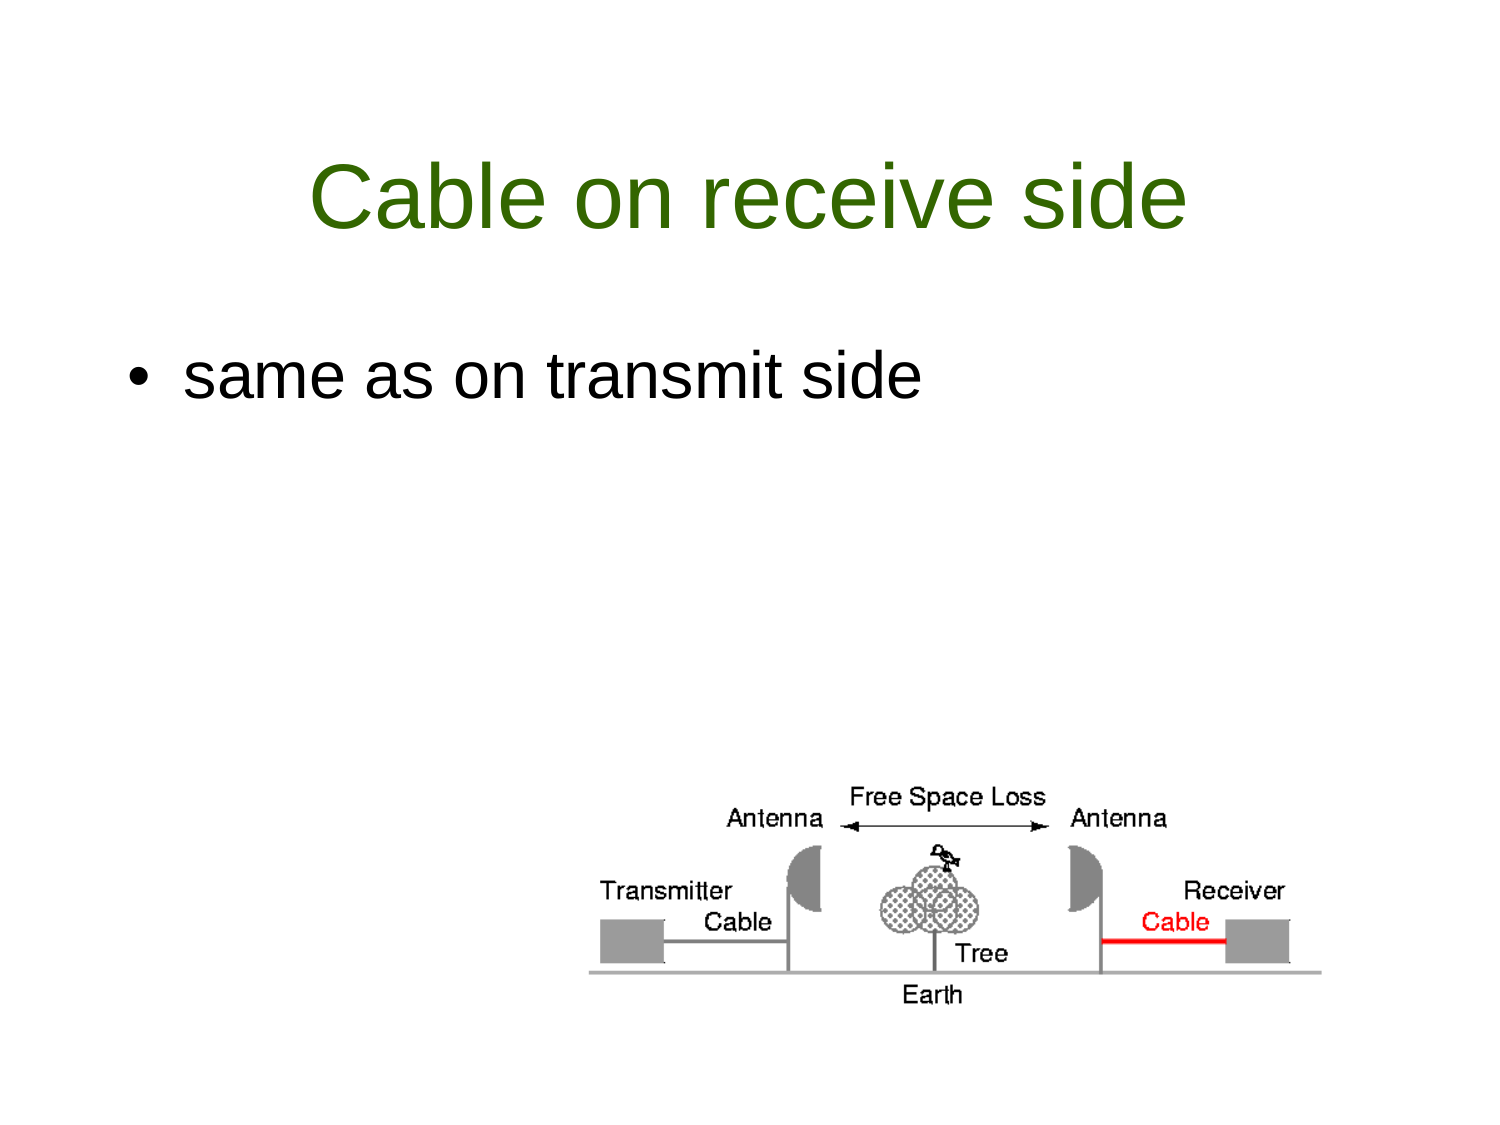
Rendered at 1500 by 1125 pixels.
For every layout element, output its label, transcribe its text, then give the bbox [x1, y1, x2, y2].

list same as on transmit side [112, 324, 1455, 1000]
picture [584, 783, 1328, 1011]
title Cable on receive side [112, 79, 1388, 309]
